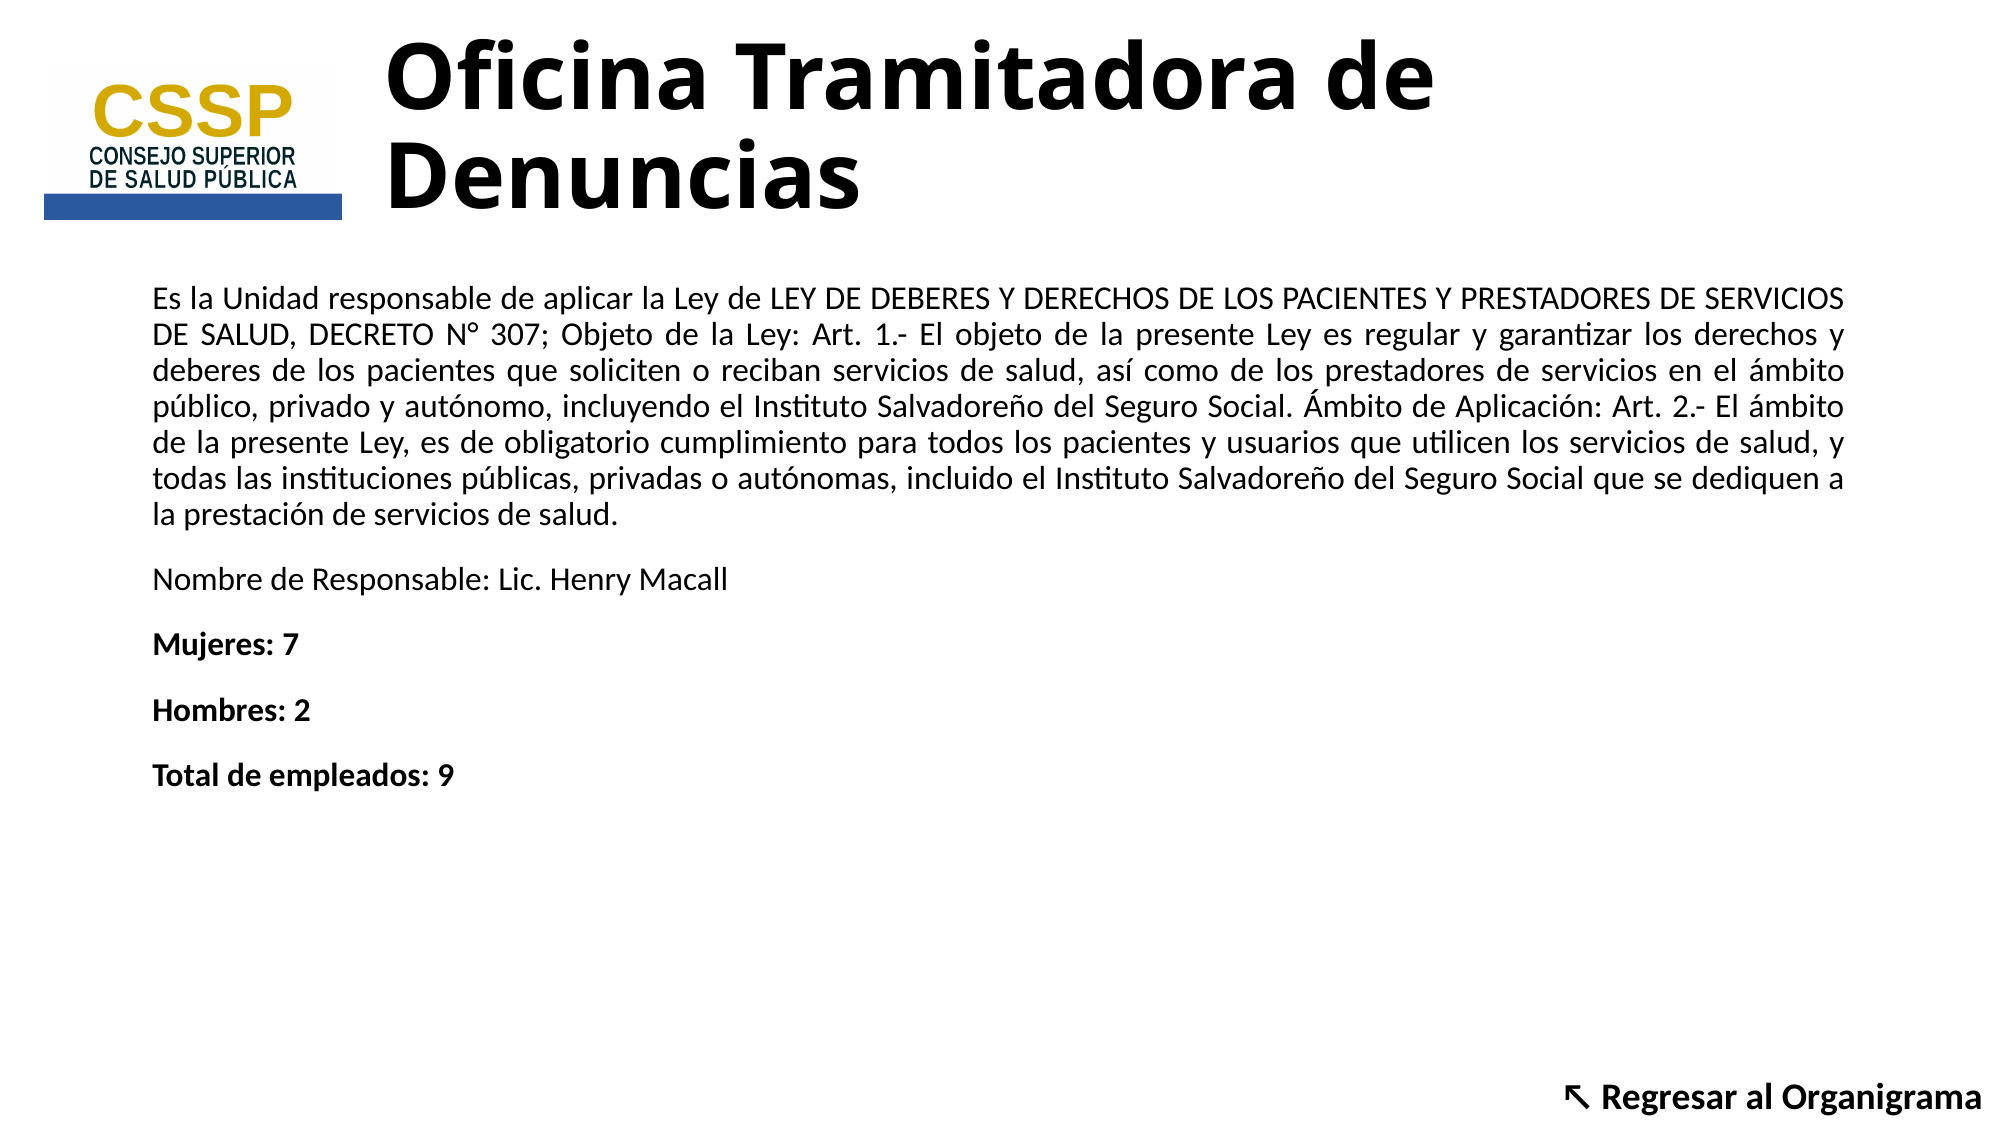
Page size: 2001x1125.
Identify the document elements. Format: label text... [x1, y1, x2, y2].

title Oficina Tramitadora de Denuncias [368, 22, 1863, 241]
picture [44, 61, 342, 220]
list Es la Unidad responsable de aplicar la Ley de LEY DE DEBERES Y DERECHOS DE LOS PACIENTES Y PRESTADORES DE SERVICIOS DE SALUD, DECRETO N° 307; Objeto de la Ley: Art. 1.- El objeto de la presente Ley es regular y garantizar los derechos y deberes de los pacientes que soliciten o reciban servicios de salud, así como de los prestadores de servicios en el ámbito público, privado y autónomo, incluyendo el Instituto Salvadoreño del Seguro Social. Ámbito de Aplicación: Art. 2.- El ámbito de la presente Ley, es de obligatorio cumplimiento para todos los pacientes y usuarios que utilicen los servicios de salud, y todas las instituciones públicas, privadas o autónomas, incluido el Instituto Salvadoreño del Seguro Social que se dediquen a la prestación de servicios de salud. Nombre de Responsable: Lic. Henry Macall Mujeres: 7 Hombres: 2 Total de empleados: 9 [137, 273, 1863, 1066]
text_box ↖ Regresar al Organigrama [1546, 1064, 1999, 1125]
